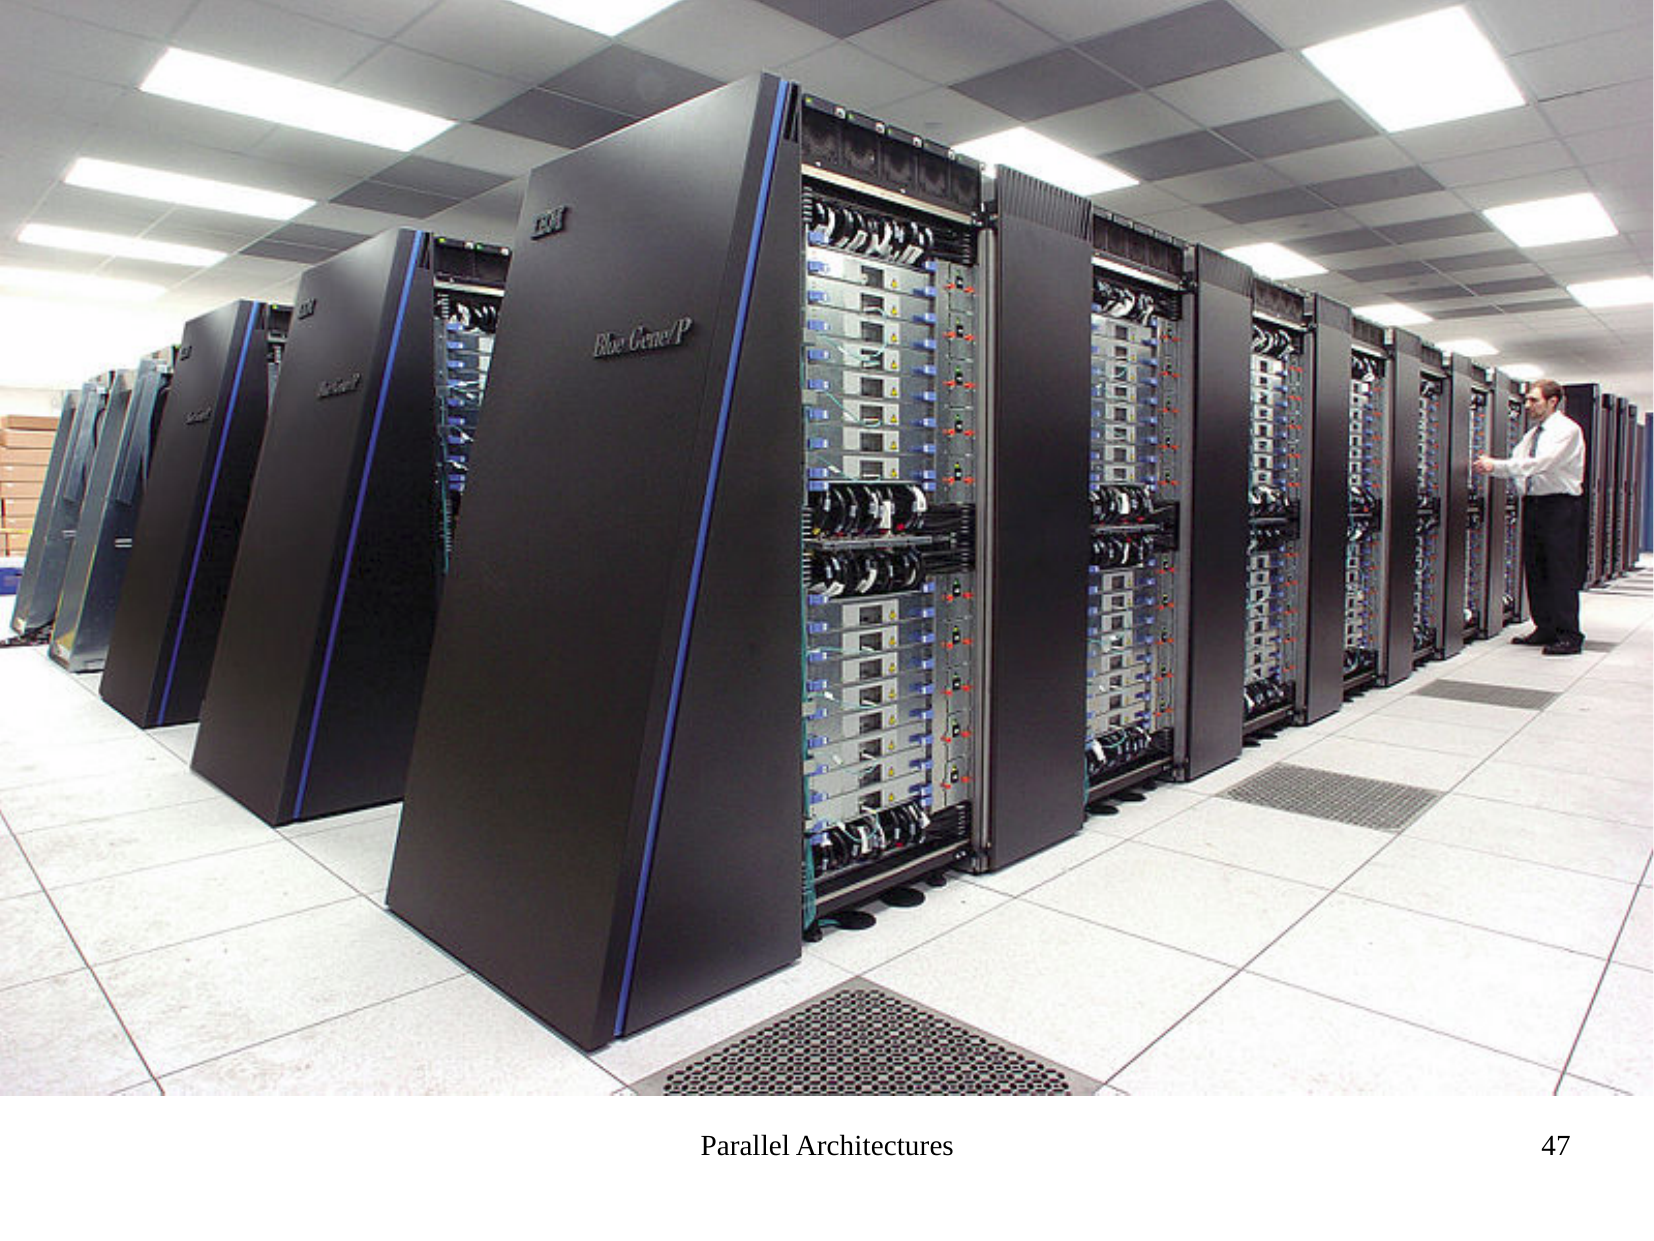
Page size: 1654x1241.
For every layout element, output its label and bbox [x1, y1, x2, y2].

picture [0, 0, 1654, 1096]
